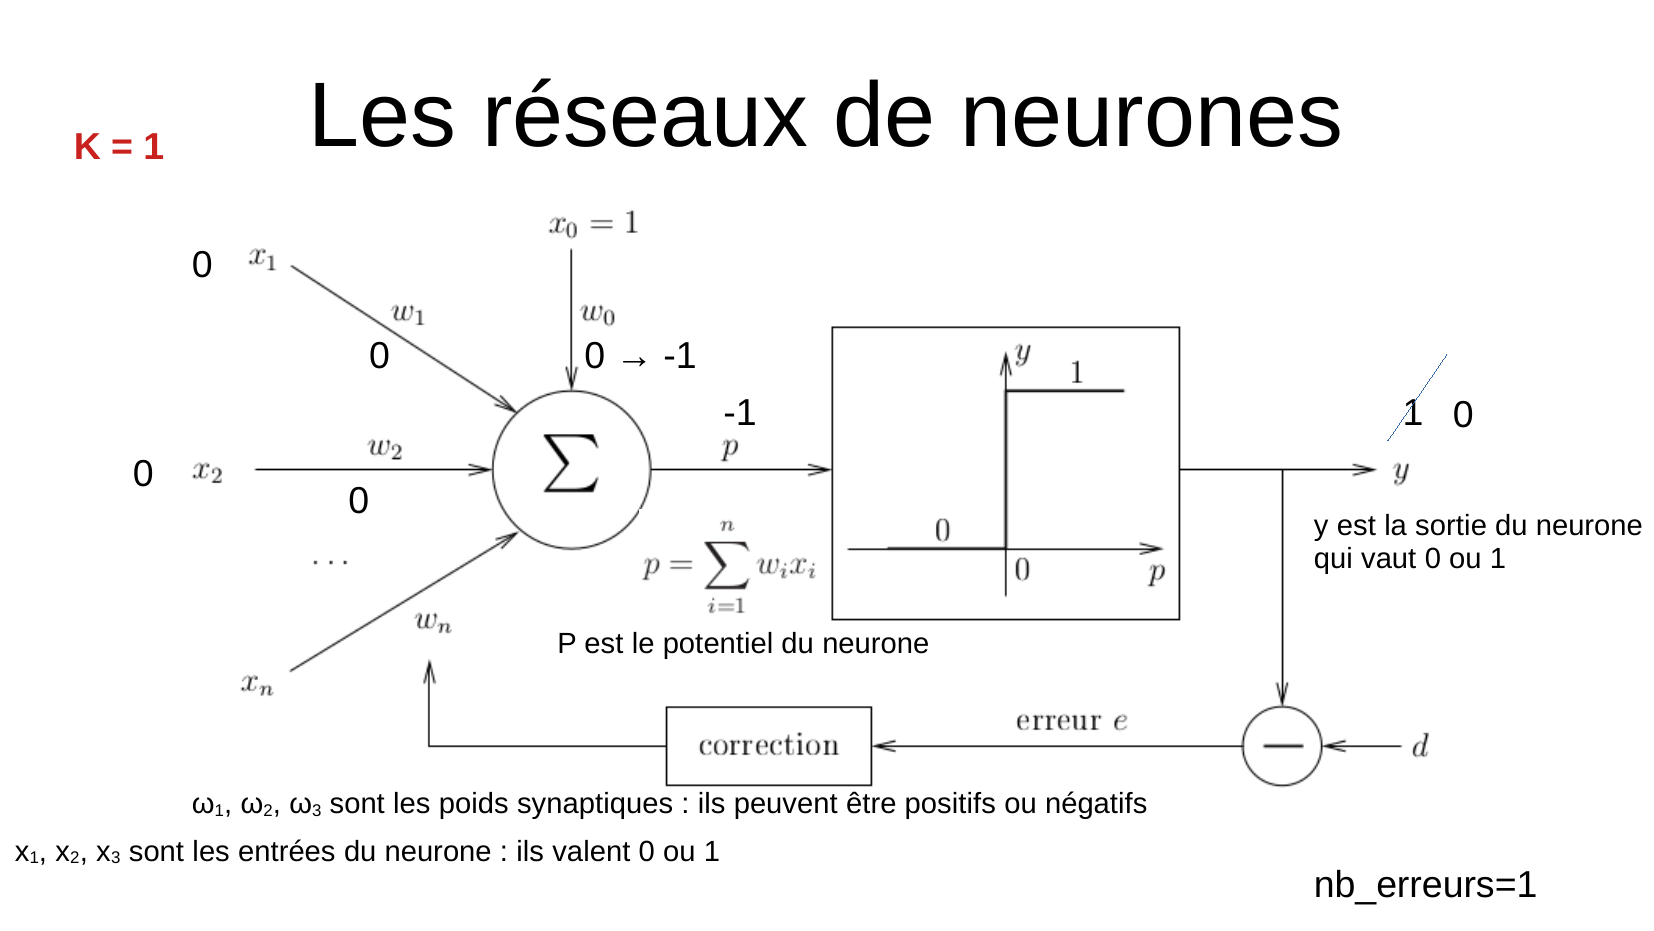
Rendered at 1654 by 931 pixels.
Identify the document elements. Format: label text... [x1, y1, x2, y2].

text_box nb_erreurs=1 [1299, 856, 1595, 914]
text_box y est la sortie du neurone qui vaut 0 ou 1 [1299, 501, 1654, 583]
text_box ω1, ω2, ω3 sont les poids synaptiques : ils peuvent être positifs ou négatifs [177, 780, 1165, 828]
text_box 0 [177, 236, 228, 294]
text_box K = 1 [59, 117, 180, 175]
picture [147, 193, 1465, 827]
title Les réseaux de neurones [82, 37, 1571, 193]
text_box 0 [354, 327, 405, 384]
text_box 0 [118, 445, 169, 502]
text_box x1, x2, x3 sont les entrées du neurone : ils valent 0 ou 1 [0, 827, 736, 876]
text_box 1 [1387, 383, 1439, 441]
text_box 0 → -1 [569, 327, 712, 384]
text_box 0 [1438, 386, 1489, 443]
text_box -1 [708, 383, 772, 441]
text_box 0 [333, 472, 384, 530]
text_box P est le potentiel du neurone [542, 620, 945, 668]
